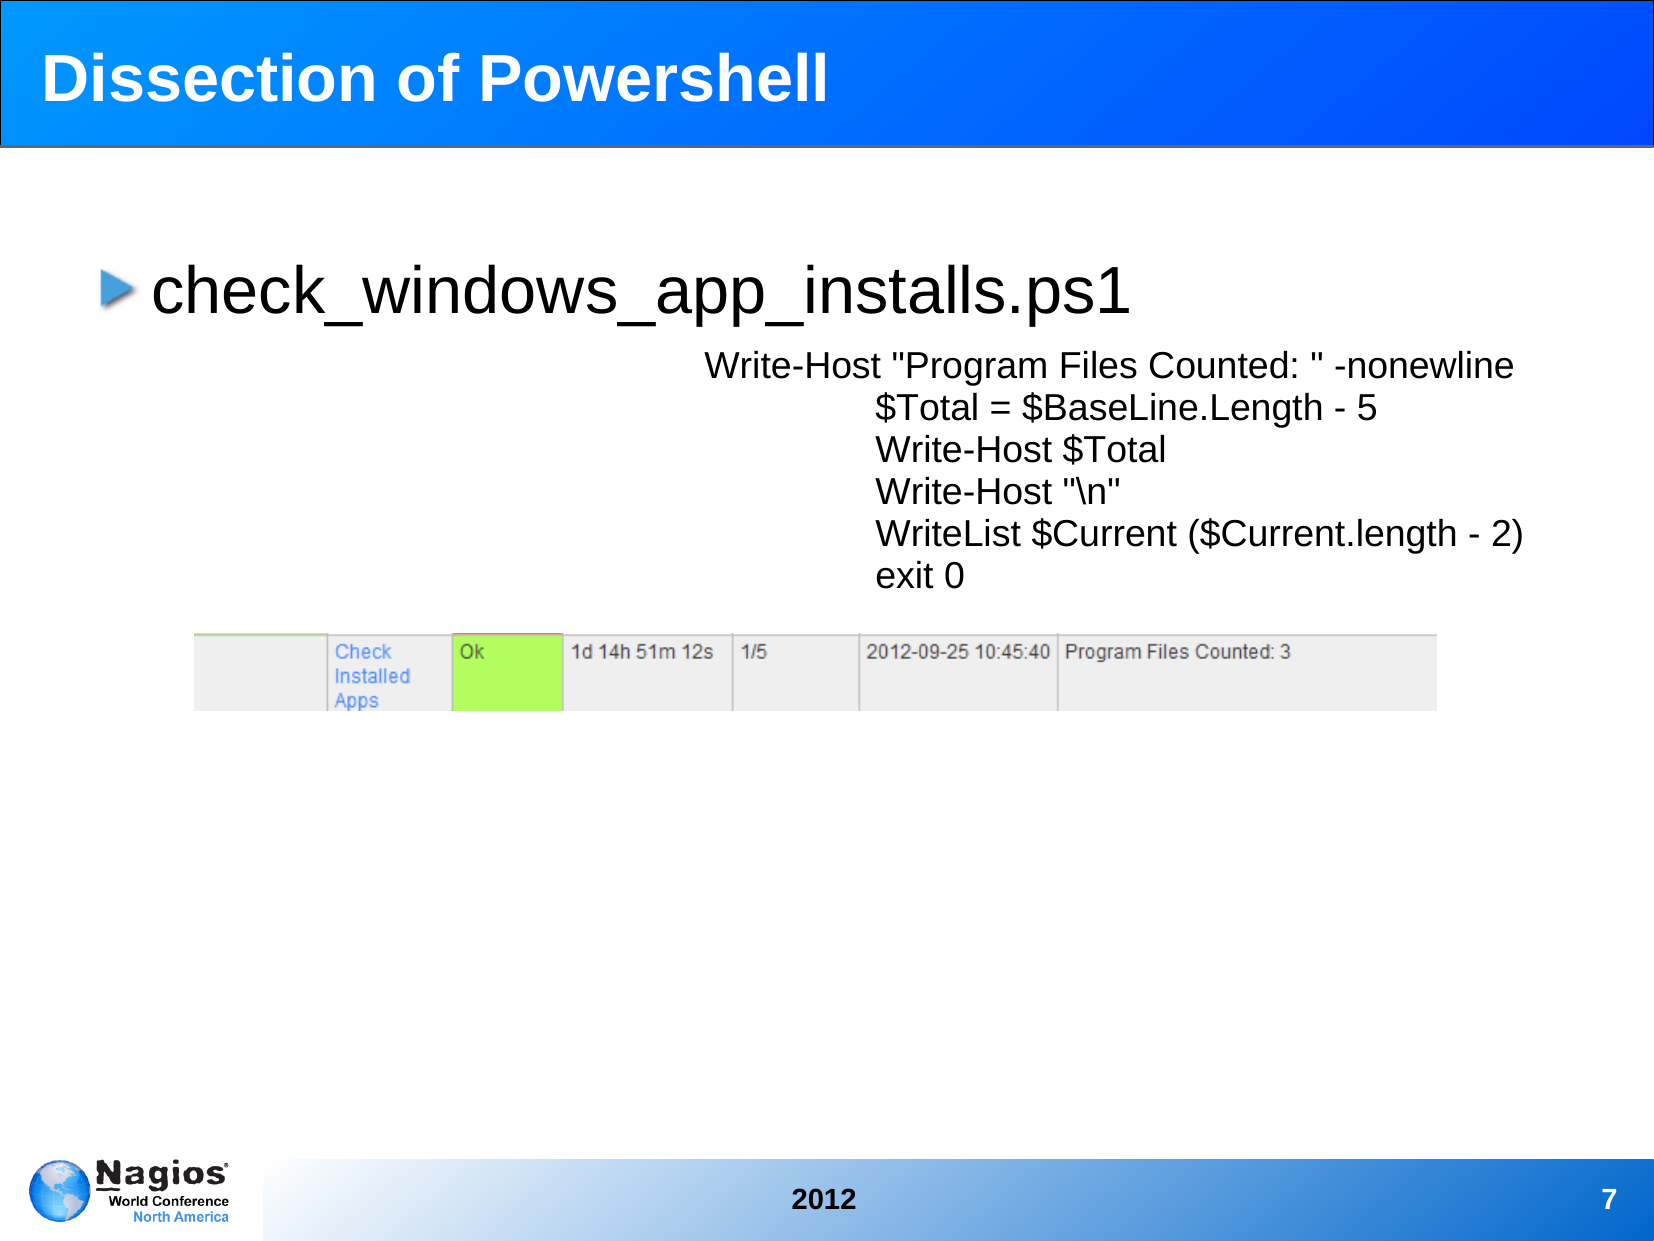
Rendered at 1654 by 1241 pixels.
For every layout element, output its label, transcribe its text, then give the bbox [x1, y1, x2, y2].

list check_windows_app_installs.ps1 [80, 253, 1569, 1058]
picture [29, 1159, 229, 1235]
picture [194, 633, 1437, 711]
title Dissection of Powershell [41, 36, 1248, 120]
text_box Write-Host "Program Files Counted: " -nonewline $Total = $BaseLine.Length - 5 Write-Host $Total Write-Host "\n" WriteList $Current ($Current.length - 2) exit 0 [689, 336, 1540, 605]
